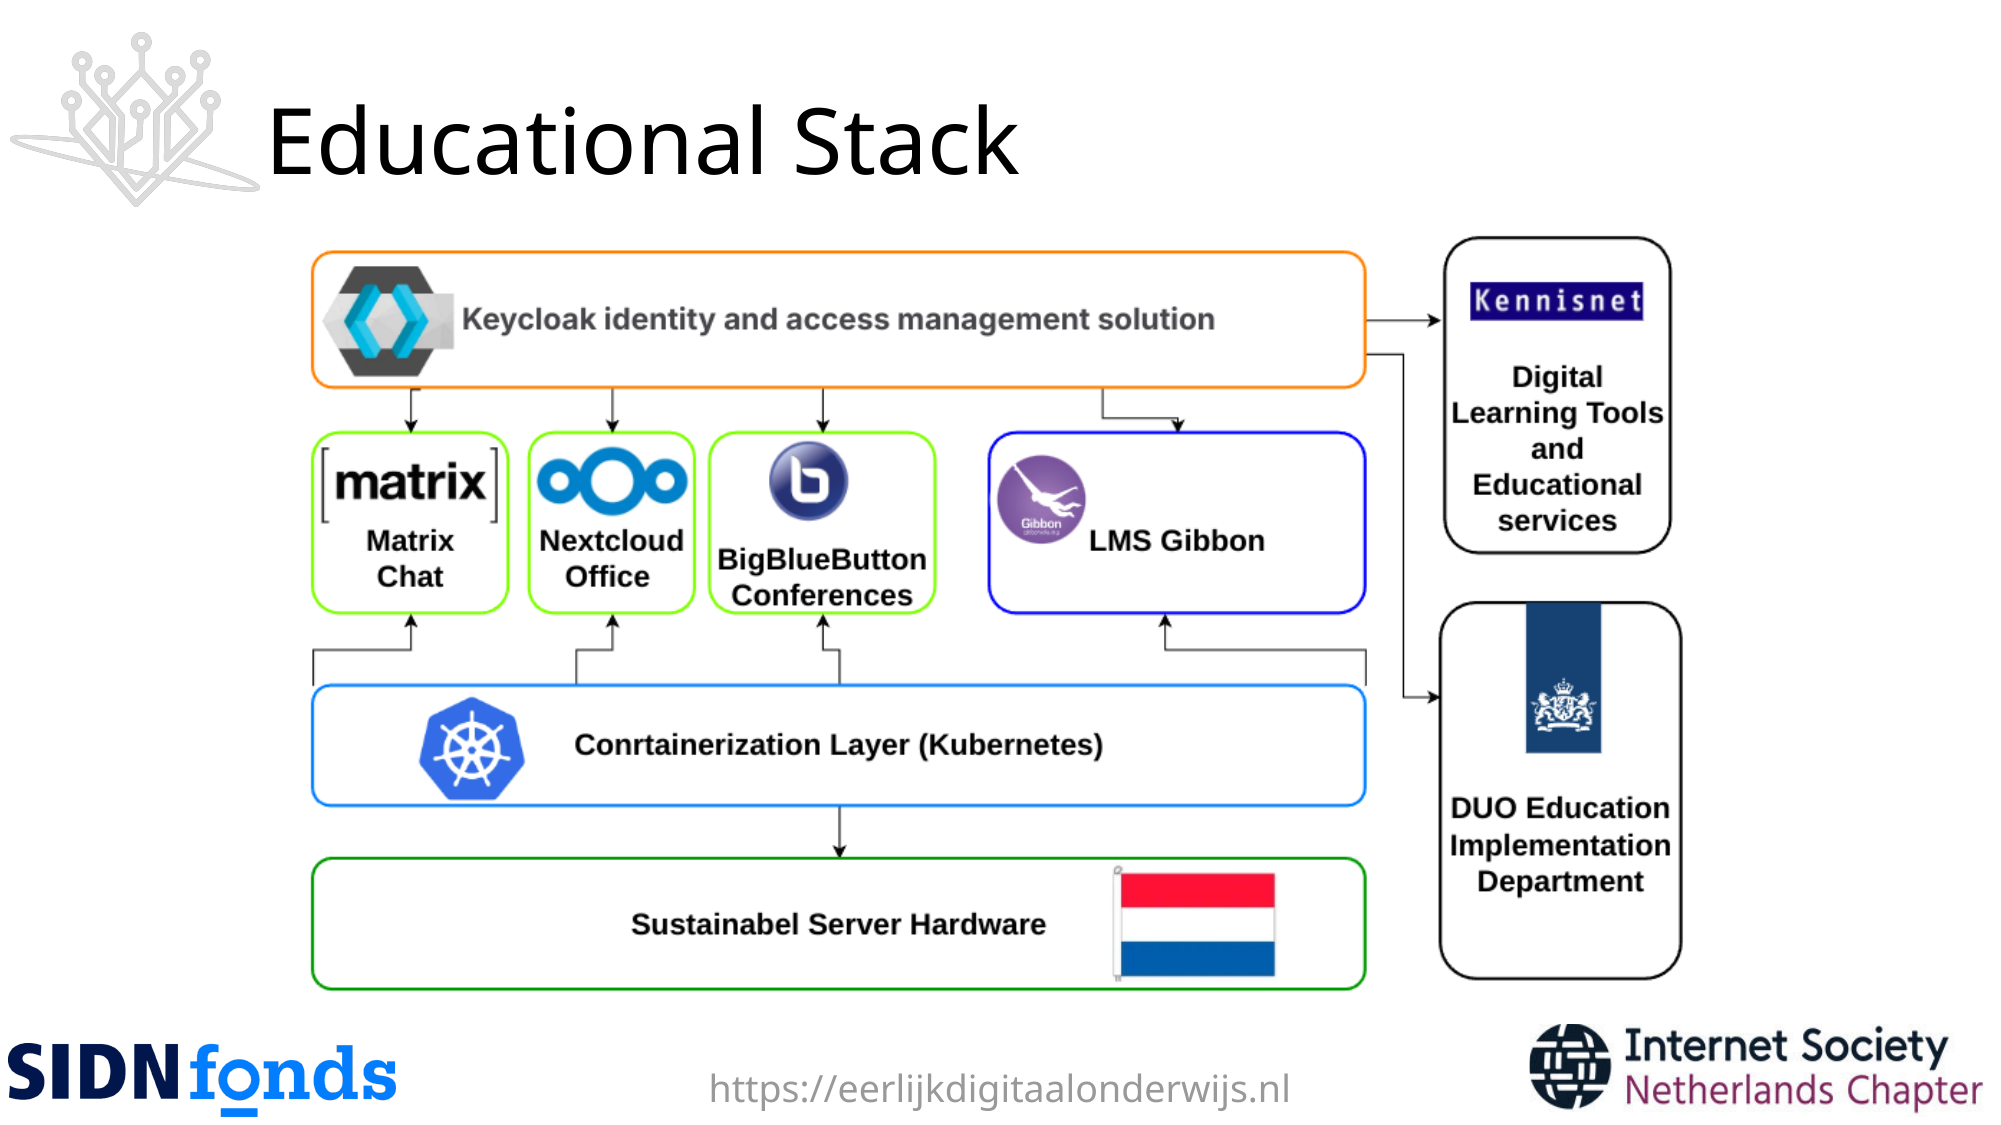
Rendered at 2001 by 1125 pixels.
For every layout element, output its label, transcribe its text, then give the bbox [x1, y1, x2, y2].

picture [1529, 1024, 1995, 1117]
picture [294, 232, 1706, 1018]
picture [8, 1043, 396, 1117]
title Educational Stack [265, 44, 1900, 233]
